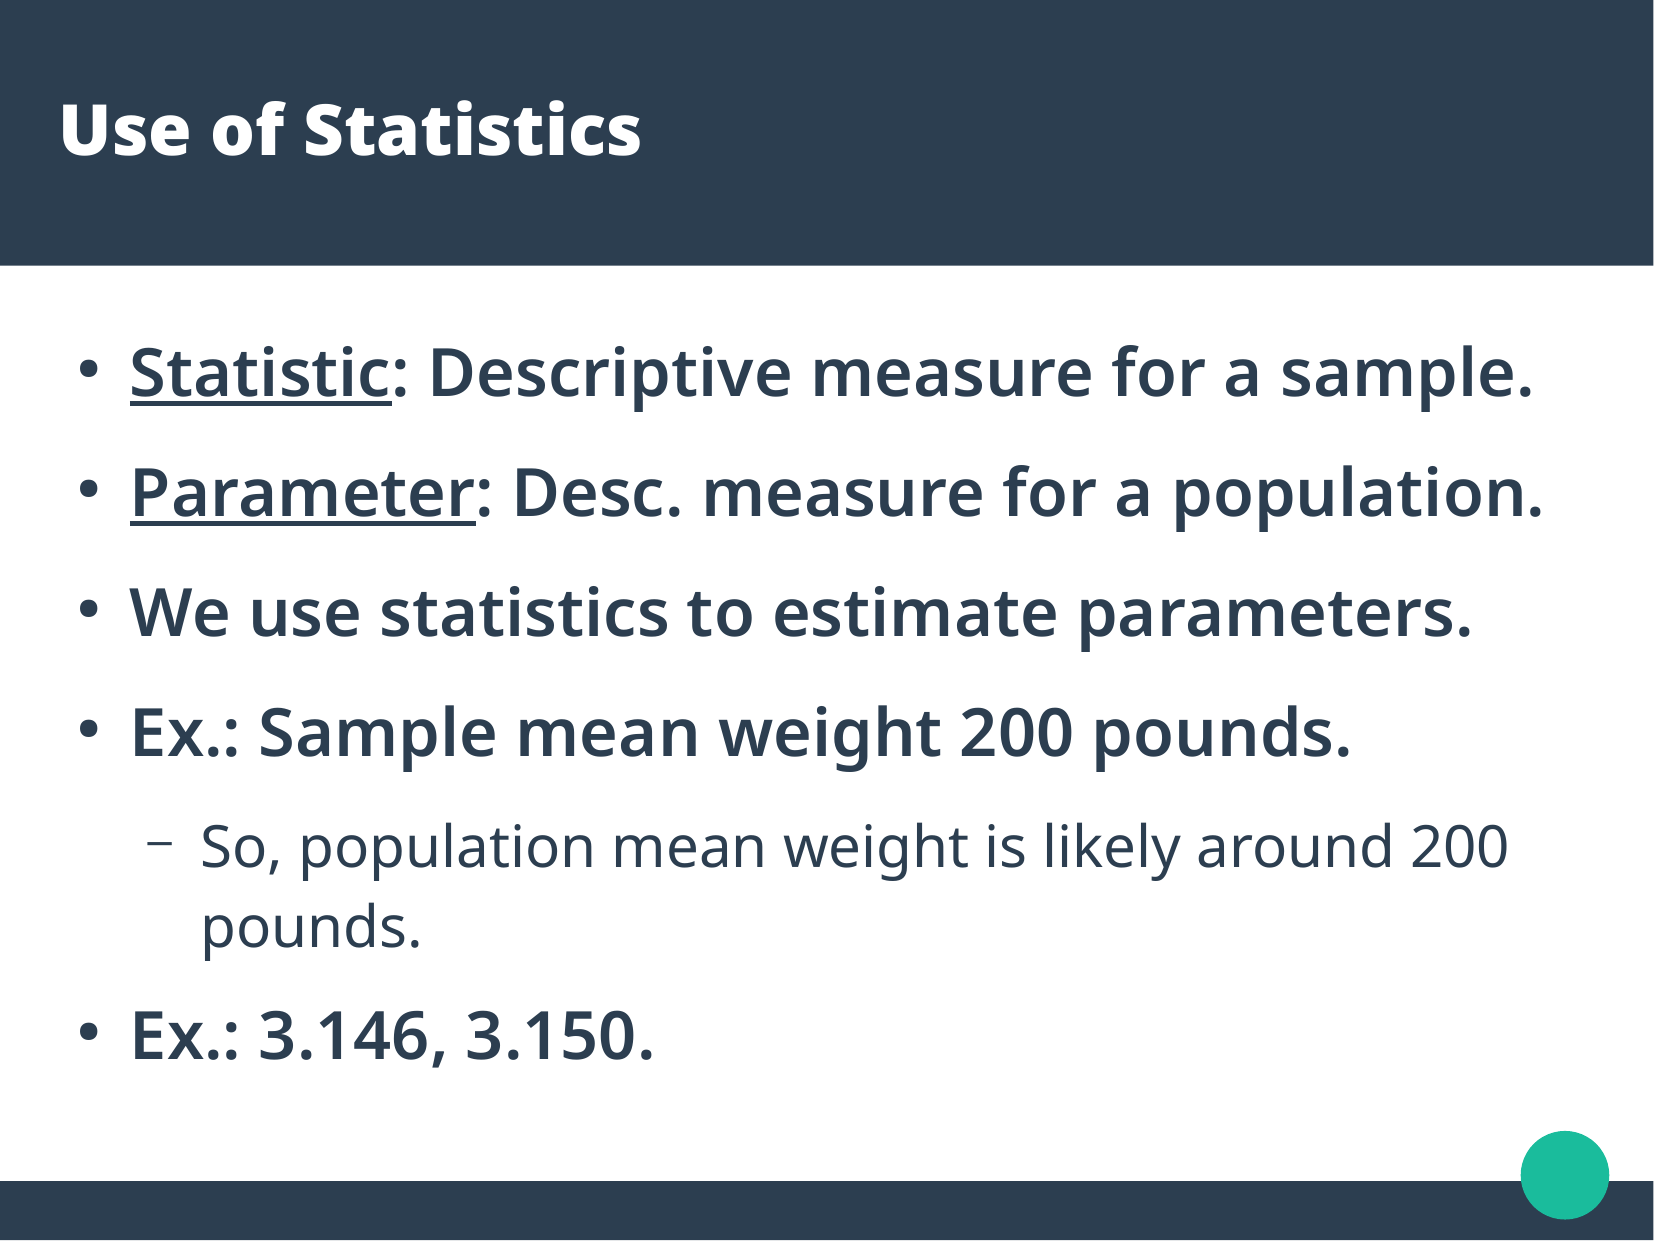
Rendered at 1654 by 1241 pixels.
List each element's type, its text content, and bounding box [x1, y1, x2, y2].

title Use of Statistics [59, 49, 1595, 207]
list Statistic: Descriptive measure for a sample. Parameter: Desc. measure for a population. We use statistics to estimate parameters. Ex.: Sample mean weight 200 pounds. So, population mean weight is likely around 200 pounds. Ex.: 3.146, 3.150. [59, 324, 1595, 1152]
